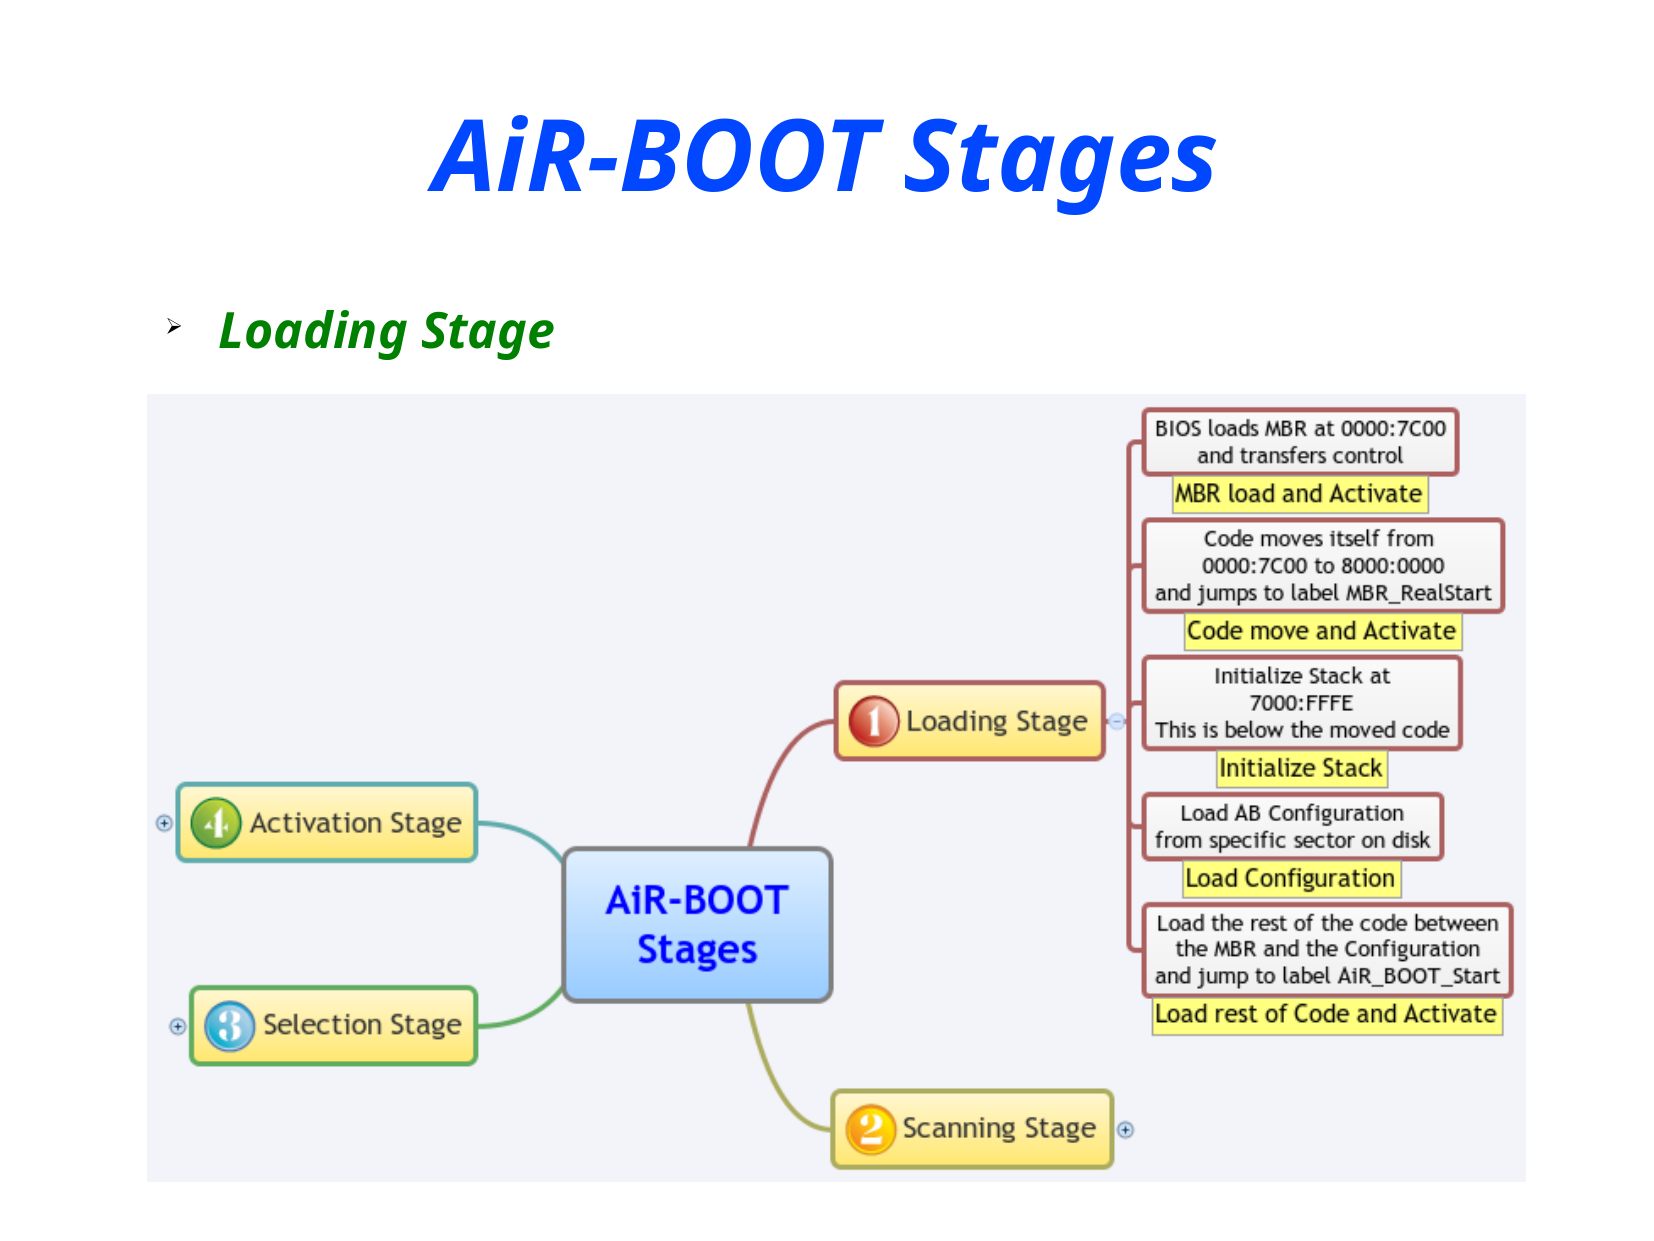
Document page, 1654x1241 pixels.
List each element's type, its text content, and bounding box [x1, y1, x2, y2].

picture [147, 394, 1526, 1182]
title AiR-BOOT Stages [82, 49, 1571, 257]
list Loading Stage [147, 295, 1477, 394]
